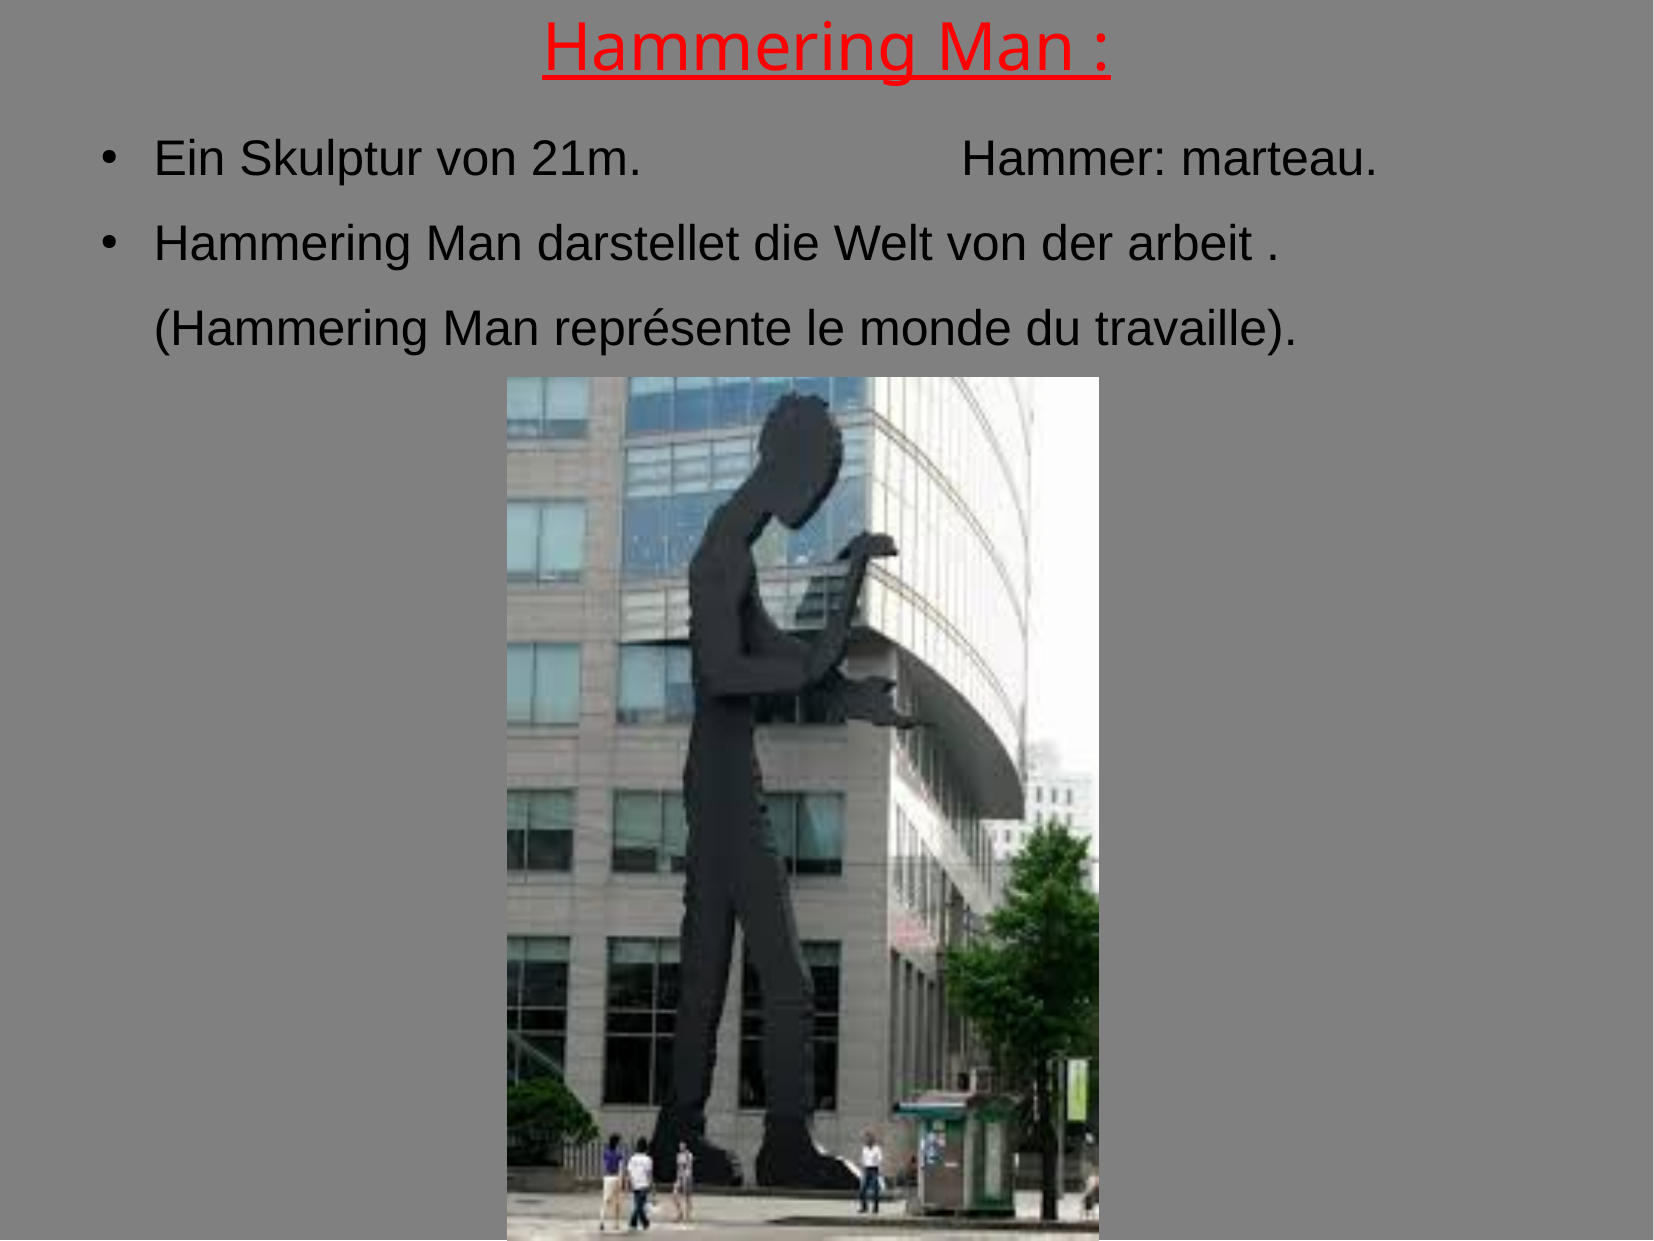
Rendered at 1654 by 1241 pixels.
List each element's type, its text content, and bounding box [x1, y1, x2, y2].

list Ein Skulptur von 21m. Hammer: marteau. Hammering Man darstellet die Welt von der arbeit . (Hammering Man représente le monde du travaille). [82, 129, 1571, 850]
title Hammering Man : [82, 0, 1571, 129]
picture [507, 377, 1099, 1241]
